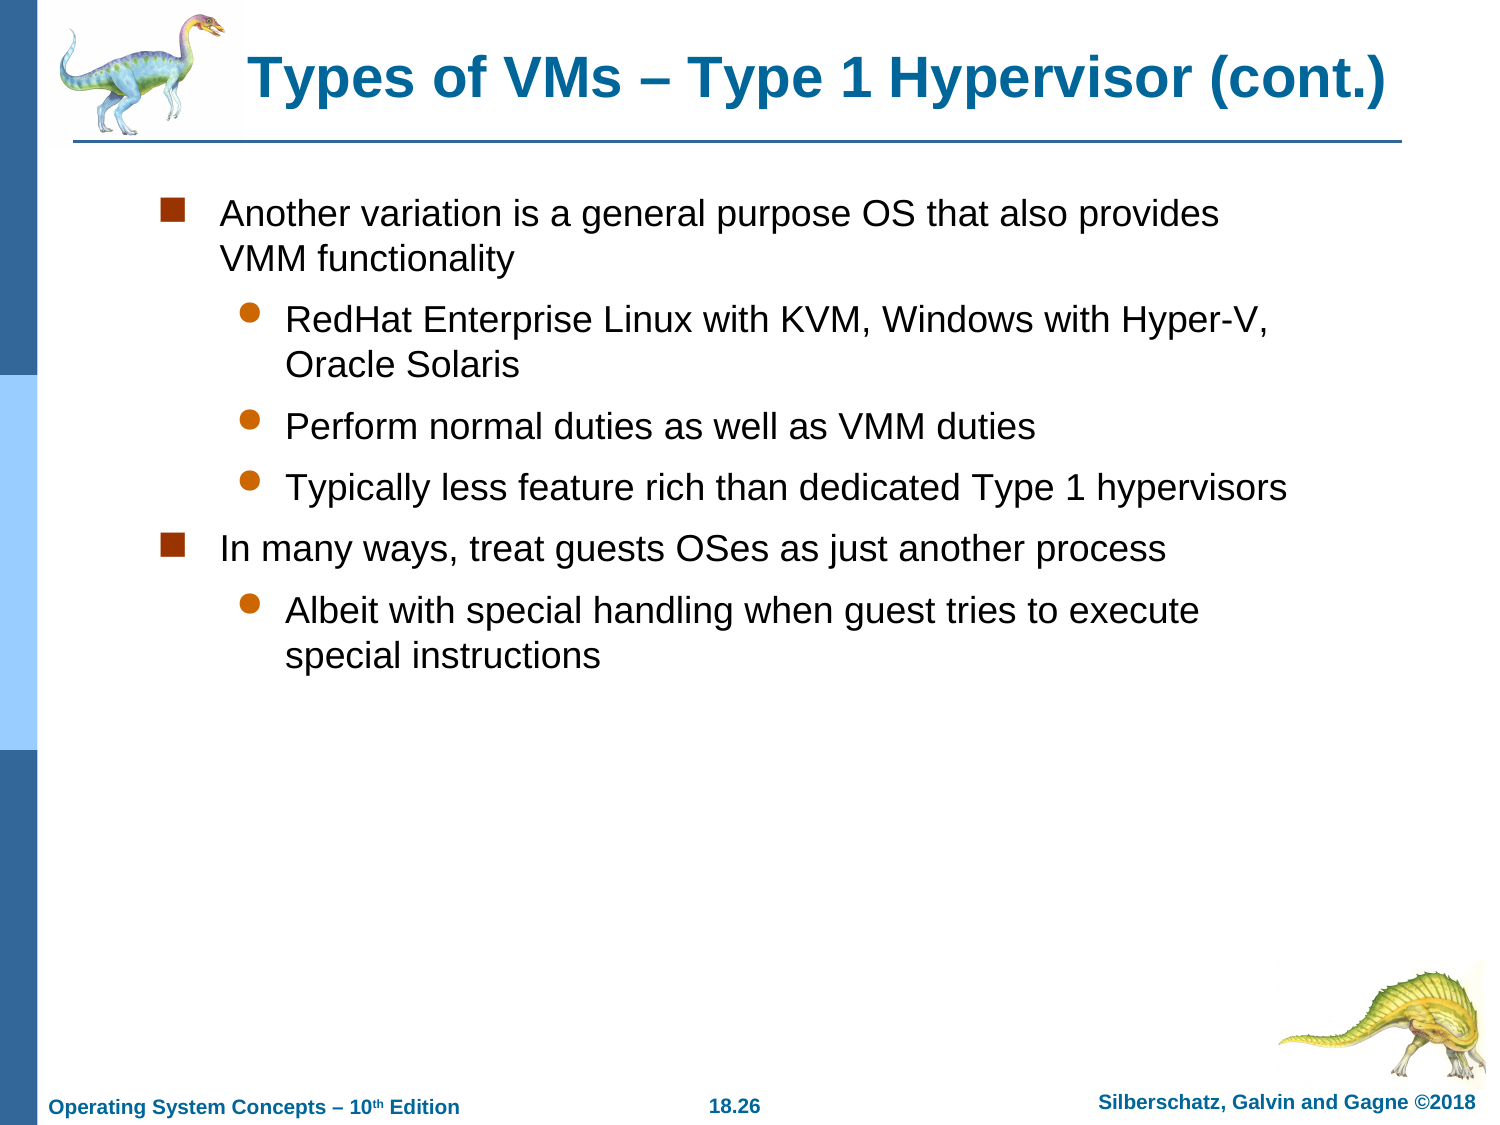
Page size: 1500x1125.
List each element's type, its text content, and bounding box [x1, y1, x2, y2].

picture [1275, 959, 1486, 1090]
list Another variation is a general purpose OS that also provides VMM functionality RedHat Enterprise Linux with KVM, Windows with Hyper-V, Oracle Solaris Perform normal duties as well as VMM duties Typically less feature rich than dedicated Type 1 hypervisors In many ways, treat guests OSes as just another process Albeit with special handling when guest tries to execute special instructions [148, 181, 1318, 925]
picture [46, 0, 243, 149]
title Types of VMs – Type 1 Hypervisor (cont.) [184, 22, 1453, 117]
picture [1415, 1094, 1423, 1099]
